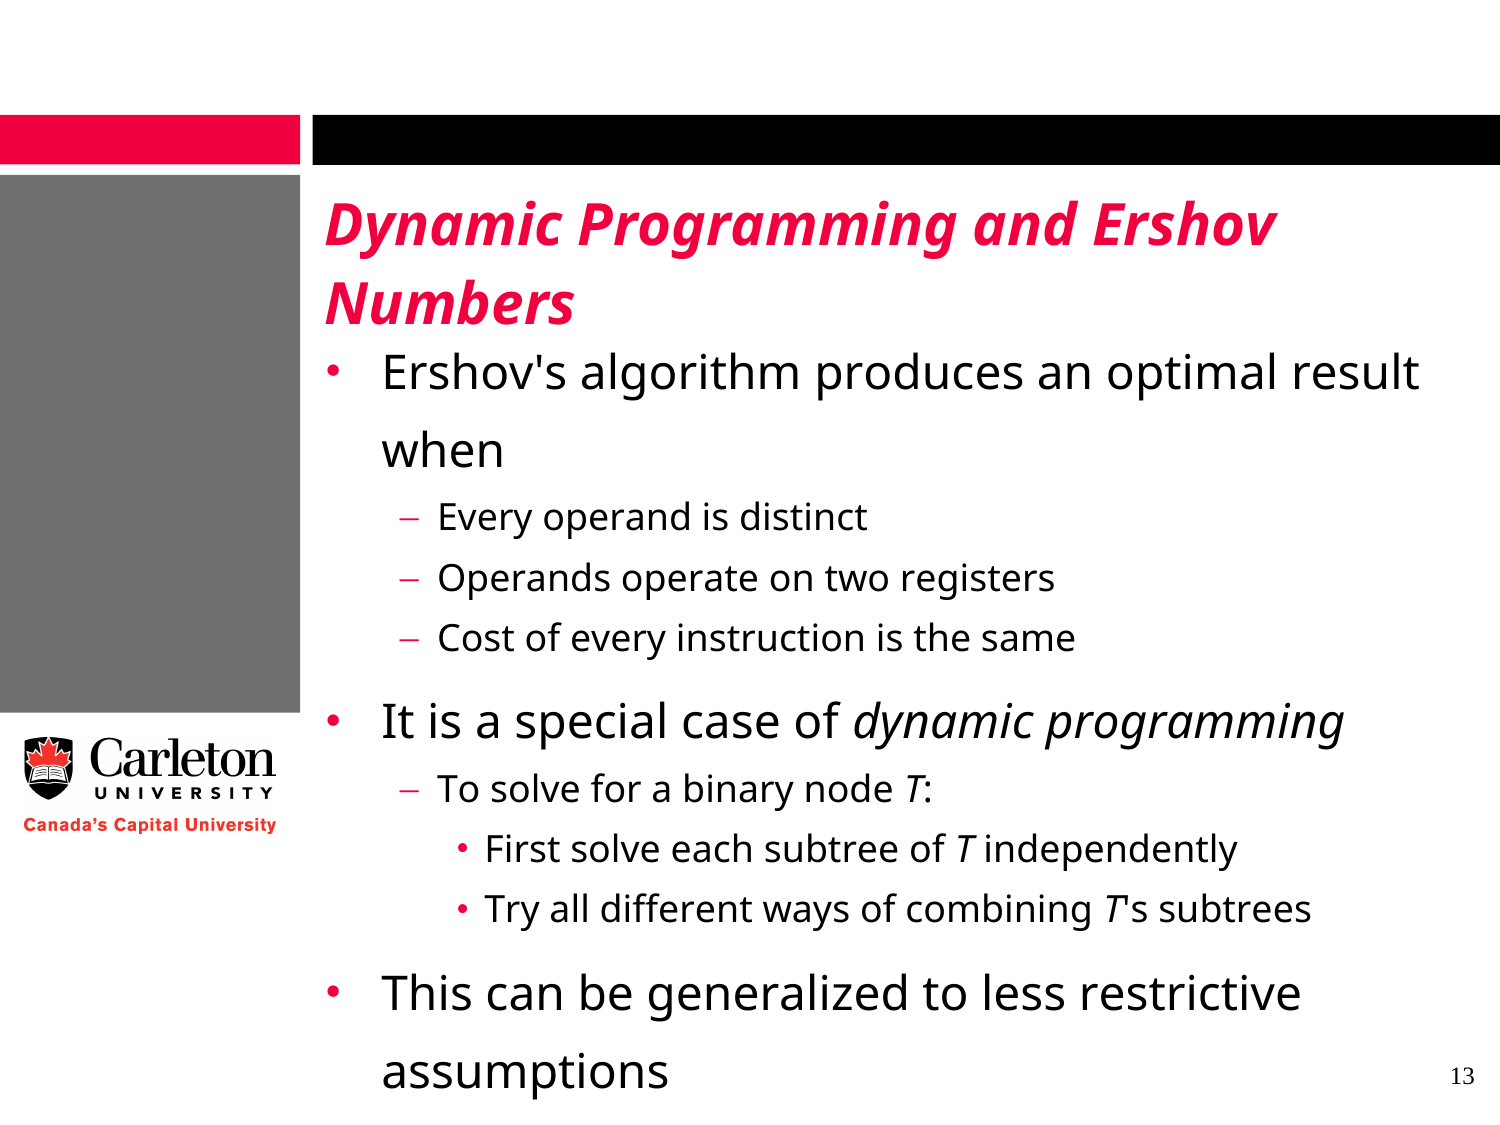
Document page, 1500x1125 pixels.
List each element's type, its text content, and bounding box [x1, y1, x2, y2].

picture [24, 737, 276, 834]
list Ershov's algorithm produces an optimal result when Every operand is distinct Operands operate on two registers Cost of every instruction is the same It is a special case of dynamic programming To solve for a binary node T: First solve each subtree of T independently Try all different ways of combining T's subtrees This can be generalized to less restrictive assumptions [324, 324, 1450, 1068]
title Dynamic Programming and Ershov Numbers [324, 194, 1450, 324]
